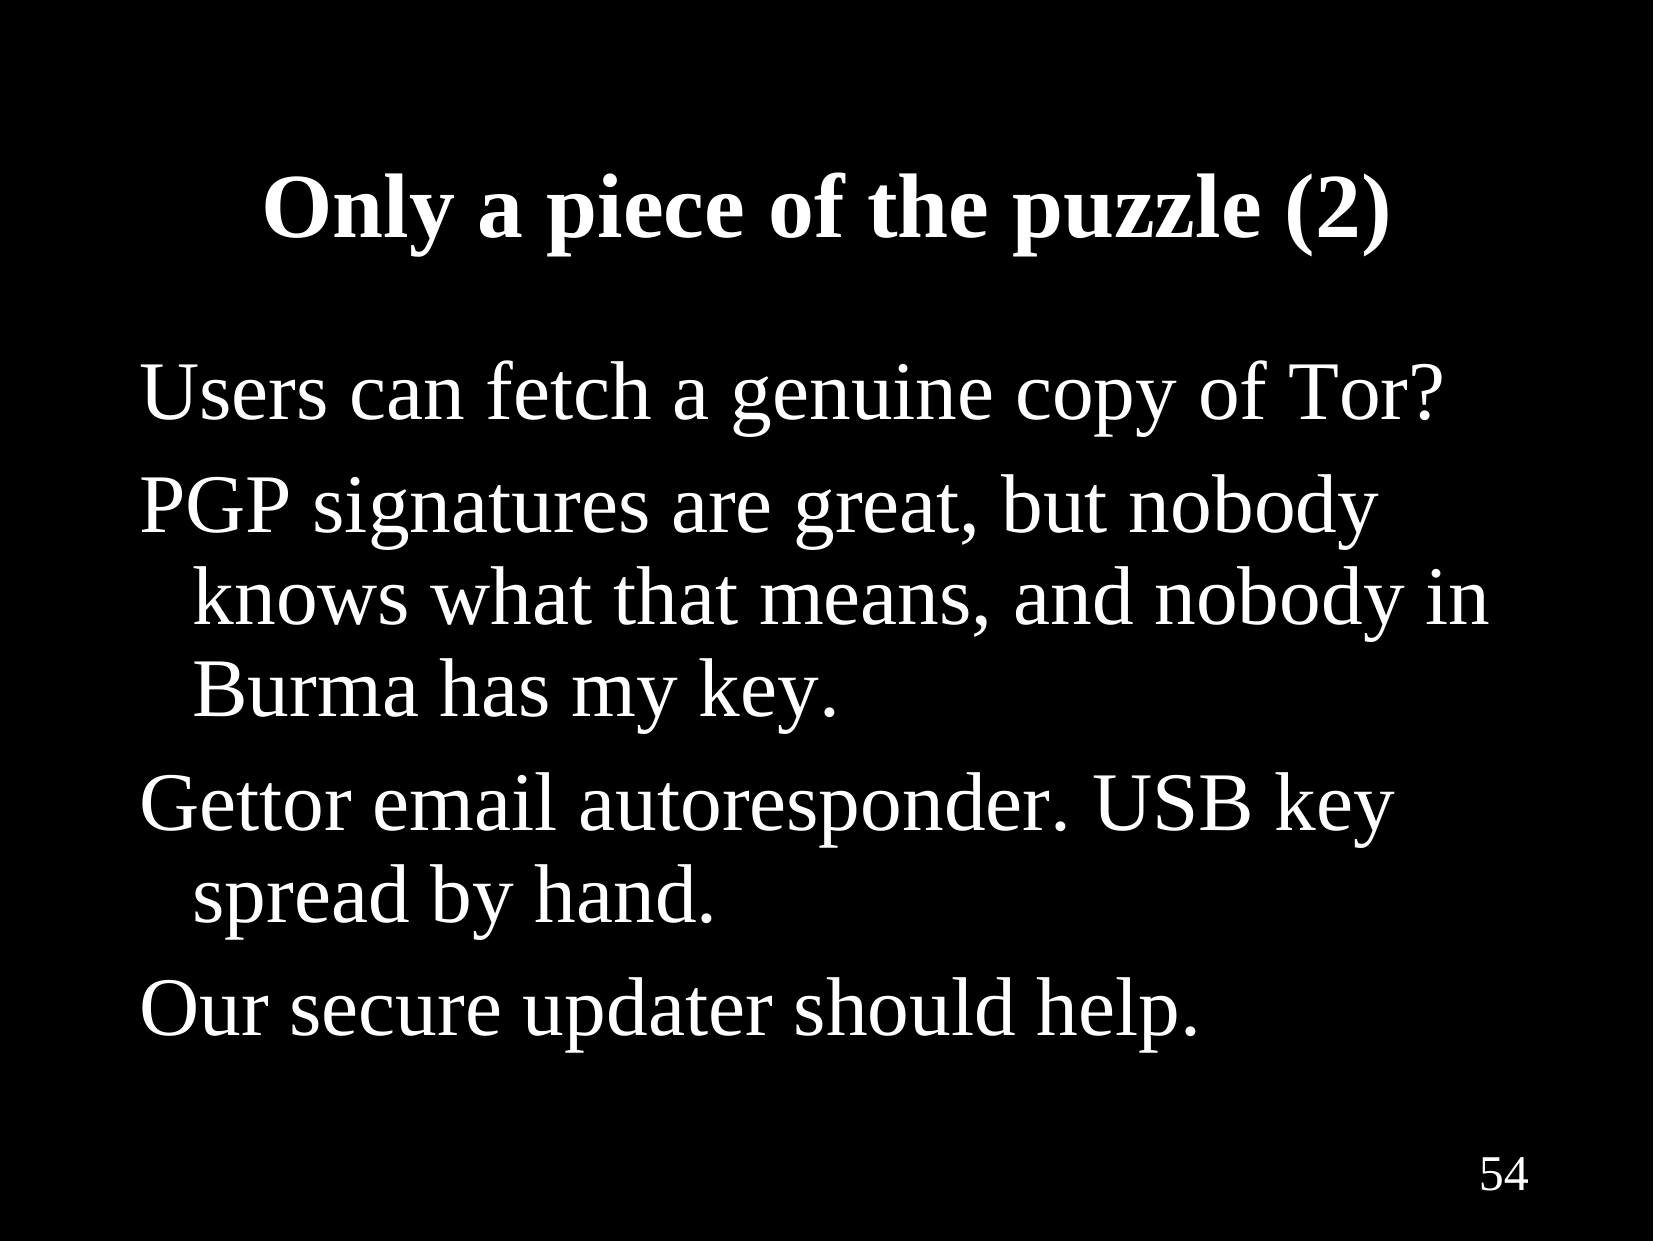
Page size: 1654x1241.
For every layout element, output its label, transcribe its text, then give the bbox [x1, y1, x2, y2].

title Only a piece of the puzzle (2) [121, 102, 1534, 311]
list Users can fetch a genuine copy of Tor? PGP signatures are great, but nobody knows what that means, and nobody in Burma has my key. Gettor email autoresponder. USB key spread by hand. Our secure updater should help. [121, 344, 1534, 1127]
